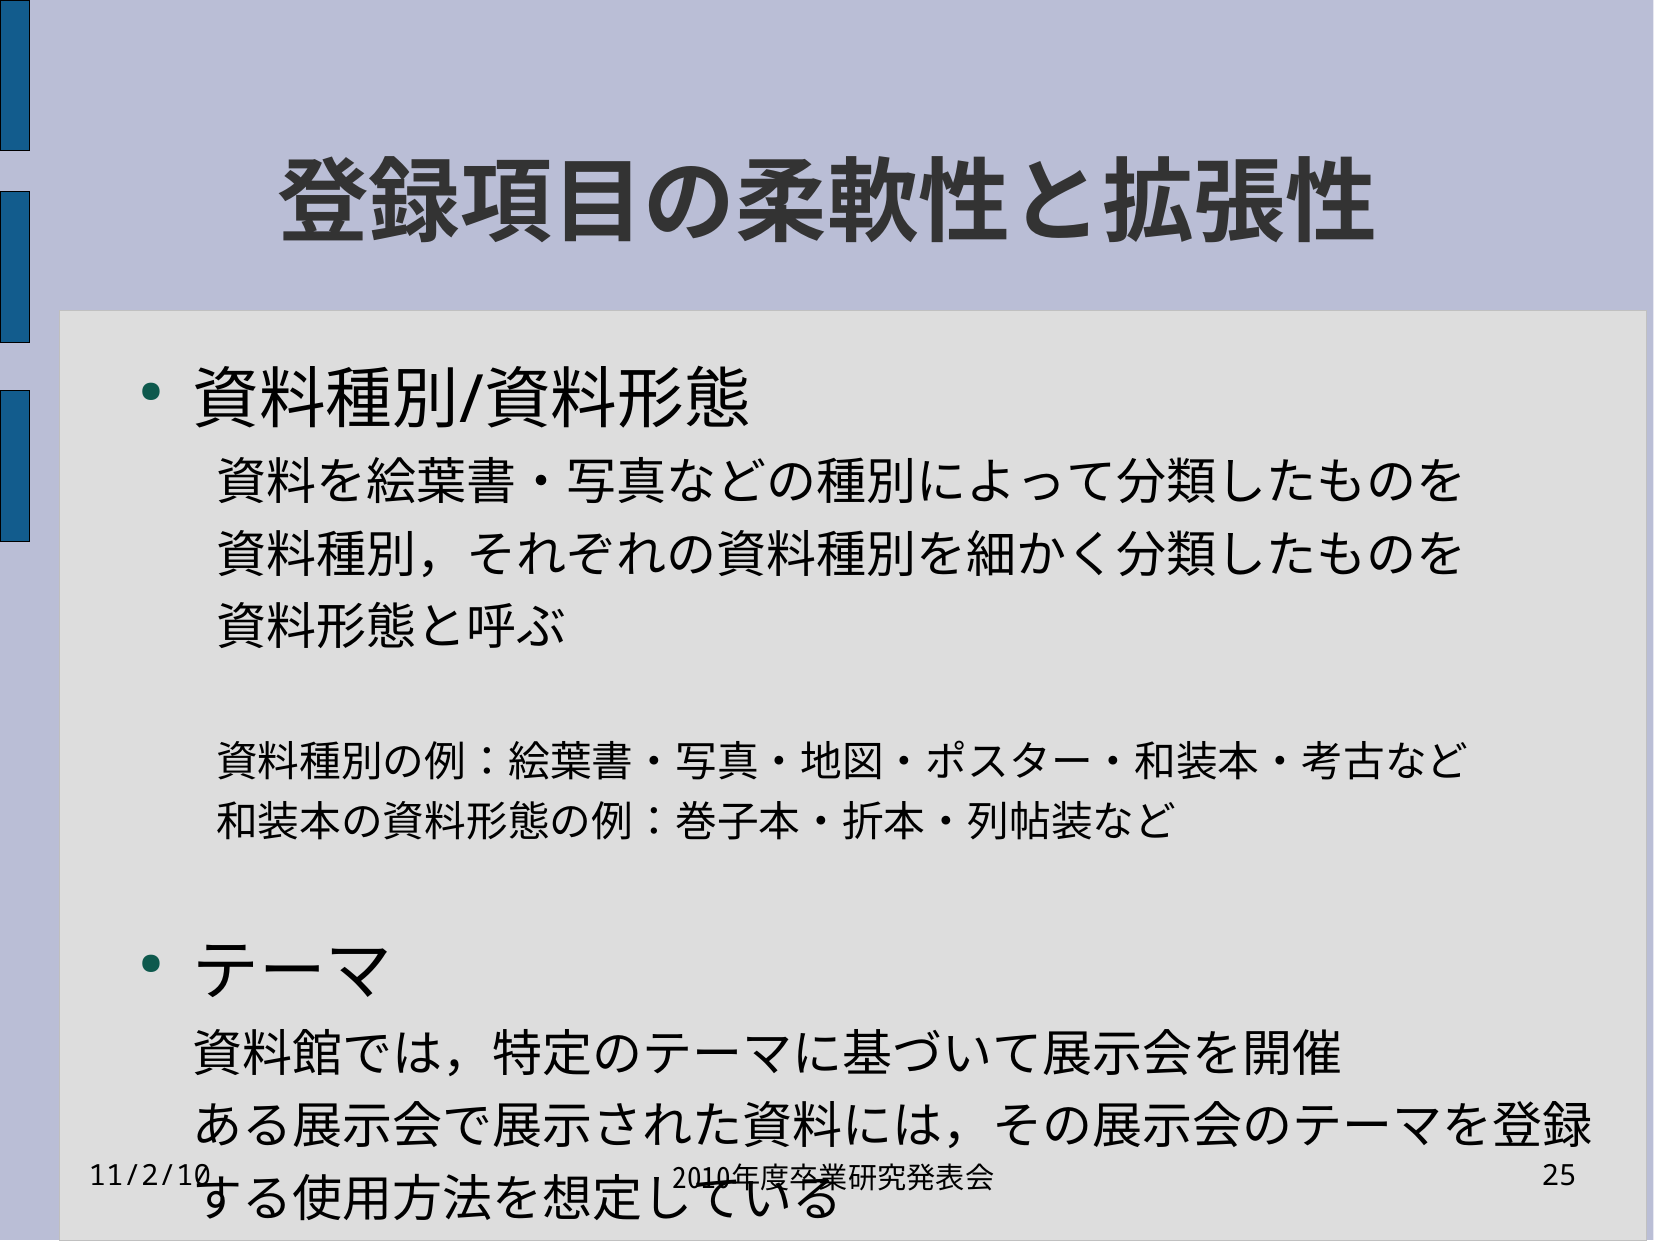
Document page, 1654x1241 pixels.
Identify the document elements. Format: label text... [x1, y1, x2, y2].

list 資料種別/資料形態 資料を絵葉書・写真などの種別によって分類したものを 資料種別，それぞれの資料種別を細かく分類したものを 資料形態と呼ぶ 資料種別の例：絵葉書・写真・地図・ポスター・和装本・考古など 和装本の資料形態の例：巻子本・折本・列帖装など テーマ 資料館では，特定のテーマに基づいて展示会を開催 ある展示会で展示された資料には，その展示会のテーマを登録する使用方法を想定している [121, 344, 1625, 1012]
title 登録項目の柔軟性と拡張性 [121, 91, 1534, 299]
